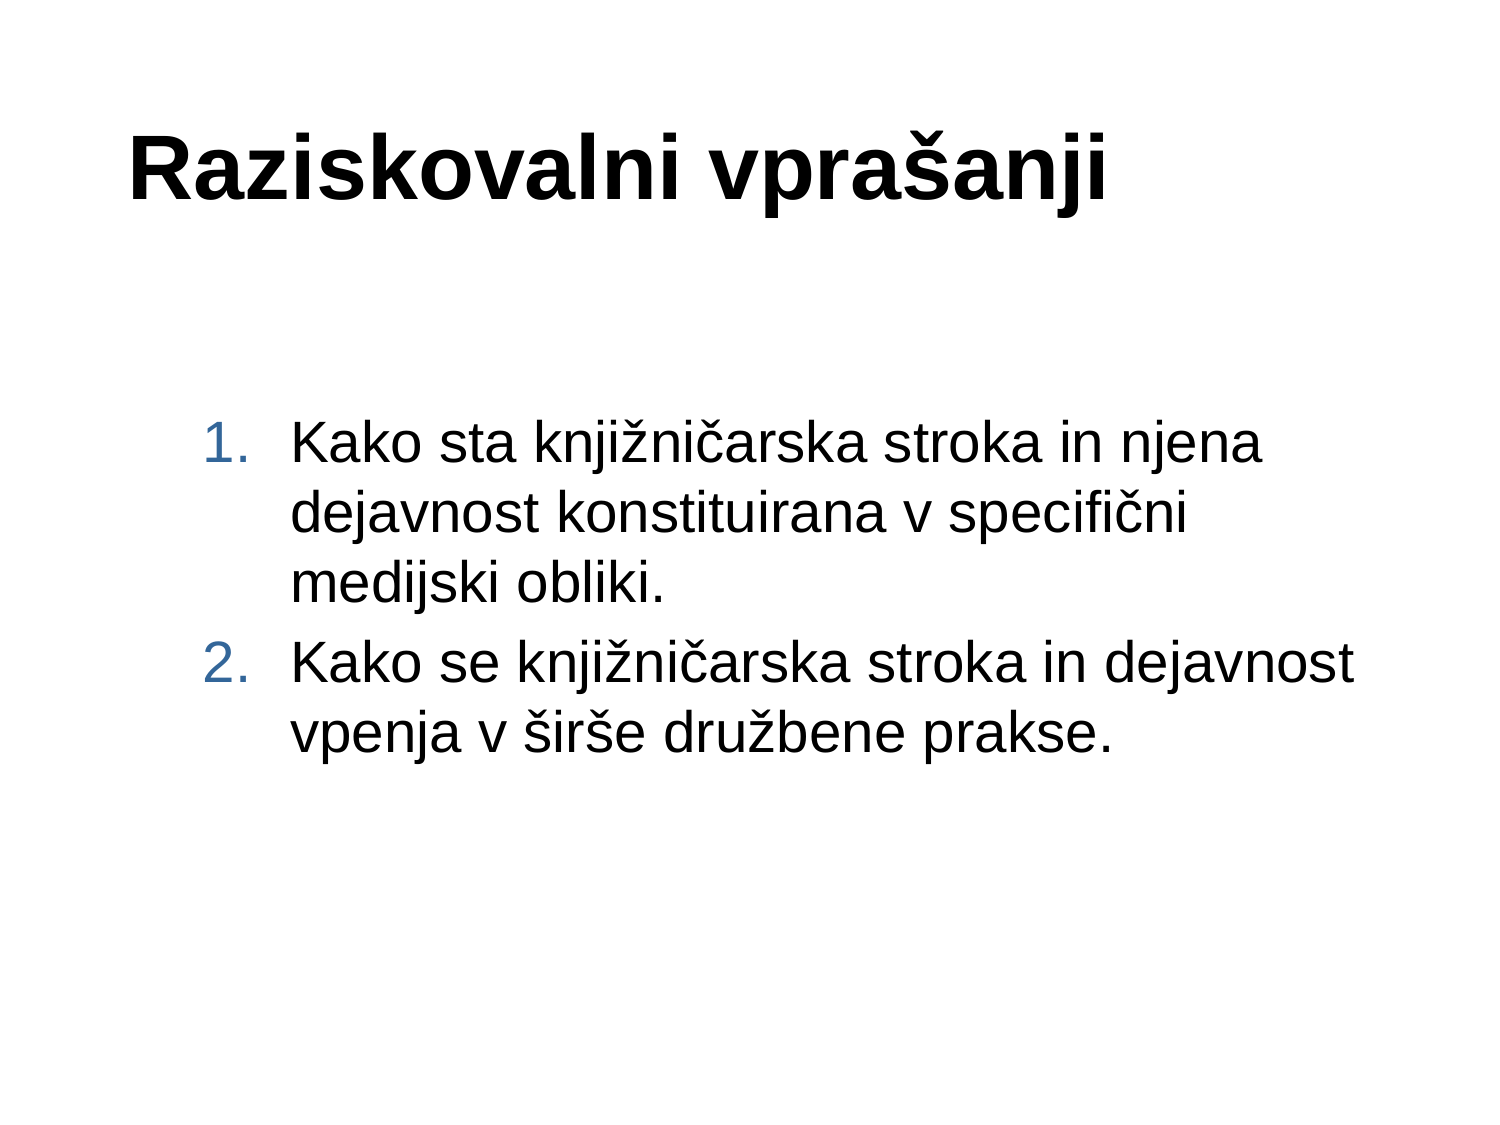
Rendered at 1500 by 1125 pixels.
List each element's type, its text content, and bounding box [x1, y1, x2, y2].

title Raziskovalni vprašanji [112, 37, 1388, 225]
list Kako sta knjižničarska stroka in njena dejavnost konstituirana v specifični medijski obliki. Kako se knjižničarska stroka in dejavnost vpenja v širše družbene prakse. [112, 312, 1388, 988]
